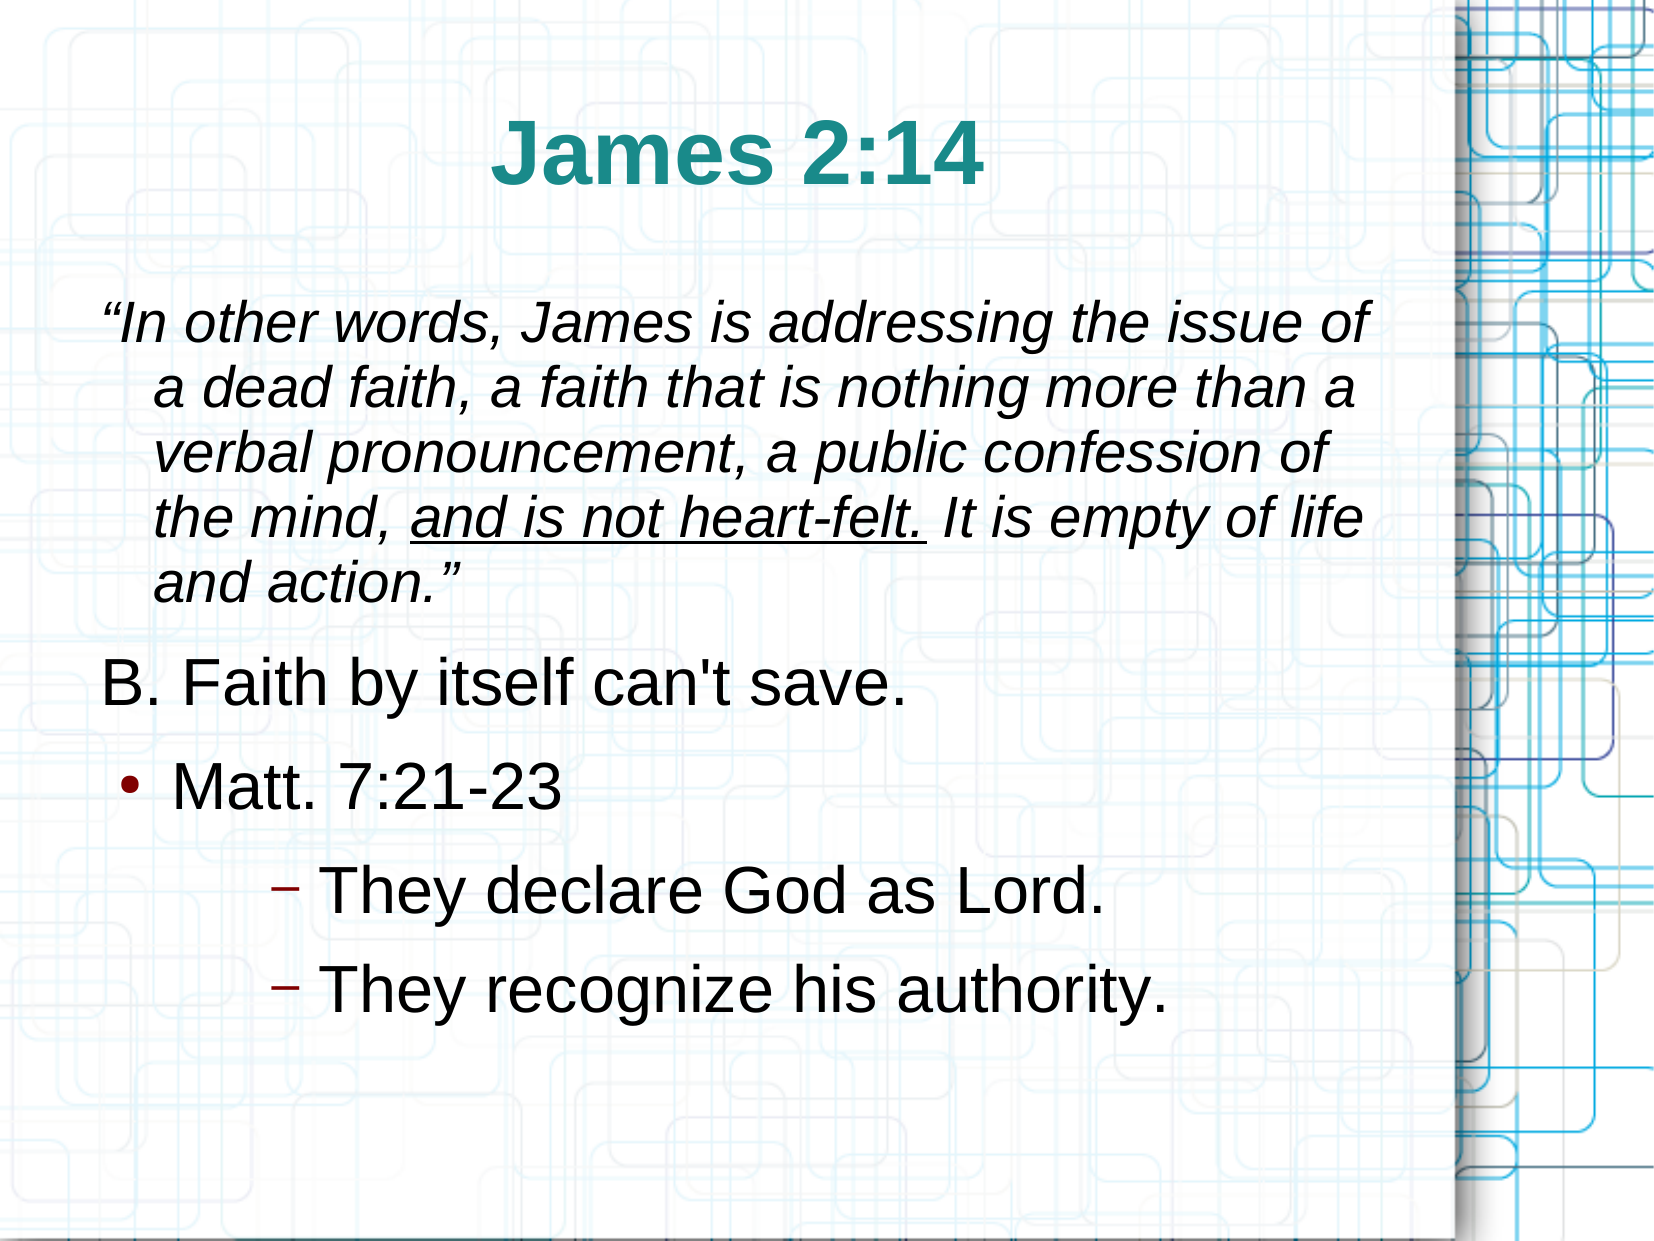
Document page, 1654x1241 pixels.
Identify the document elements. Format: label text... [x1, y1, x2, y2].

title James 2:14 [59, 49, 1418, 257]
picture [0, 0, 1654, 1241]
list “In other words, James is addressing the issue of a dead faith, a faith that is nothing more than a verbal pronouncement, a public confession of the mind, and is not heart-felt. It is empty of life and action.” B. Faith by itself can't save. Matt. 7:21-23 They declare God as Lord. They recognize his authority. [82, 290, 1418, 1109]
